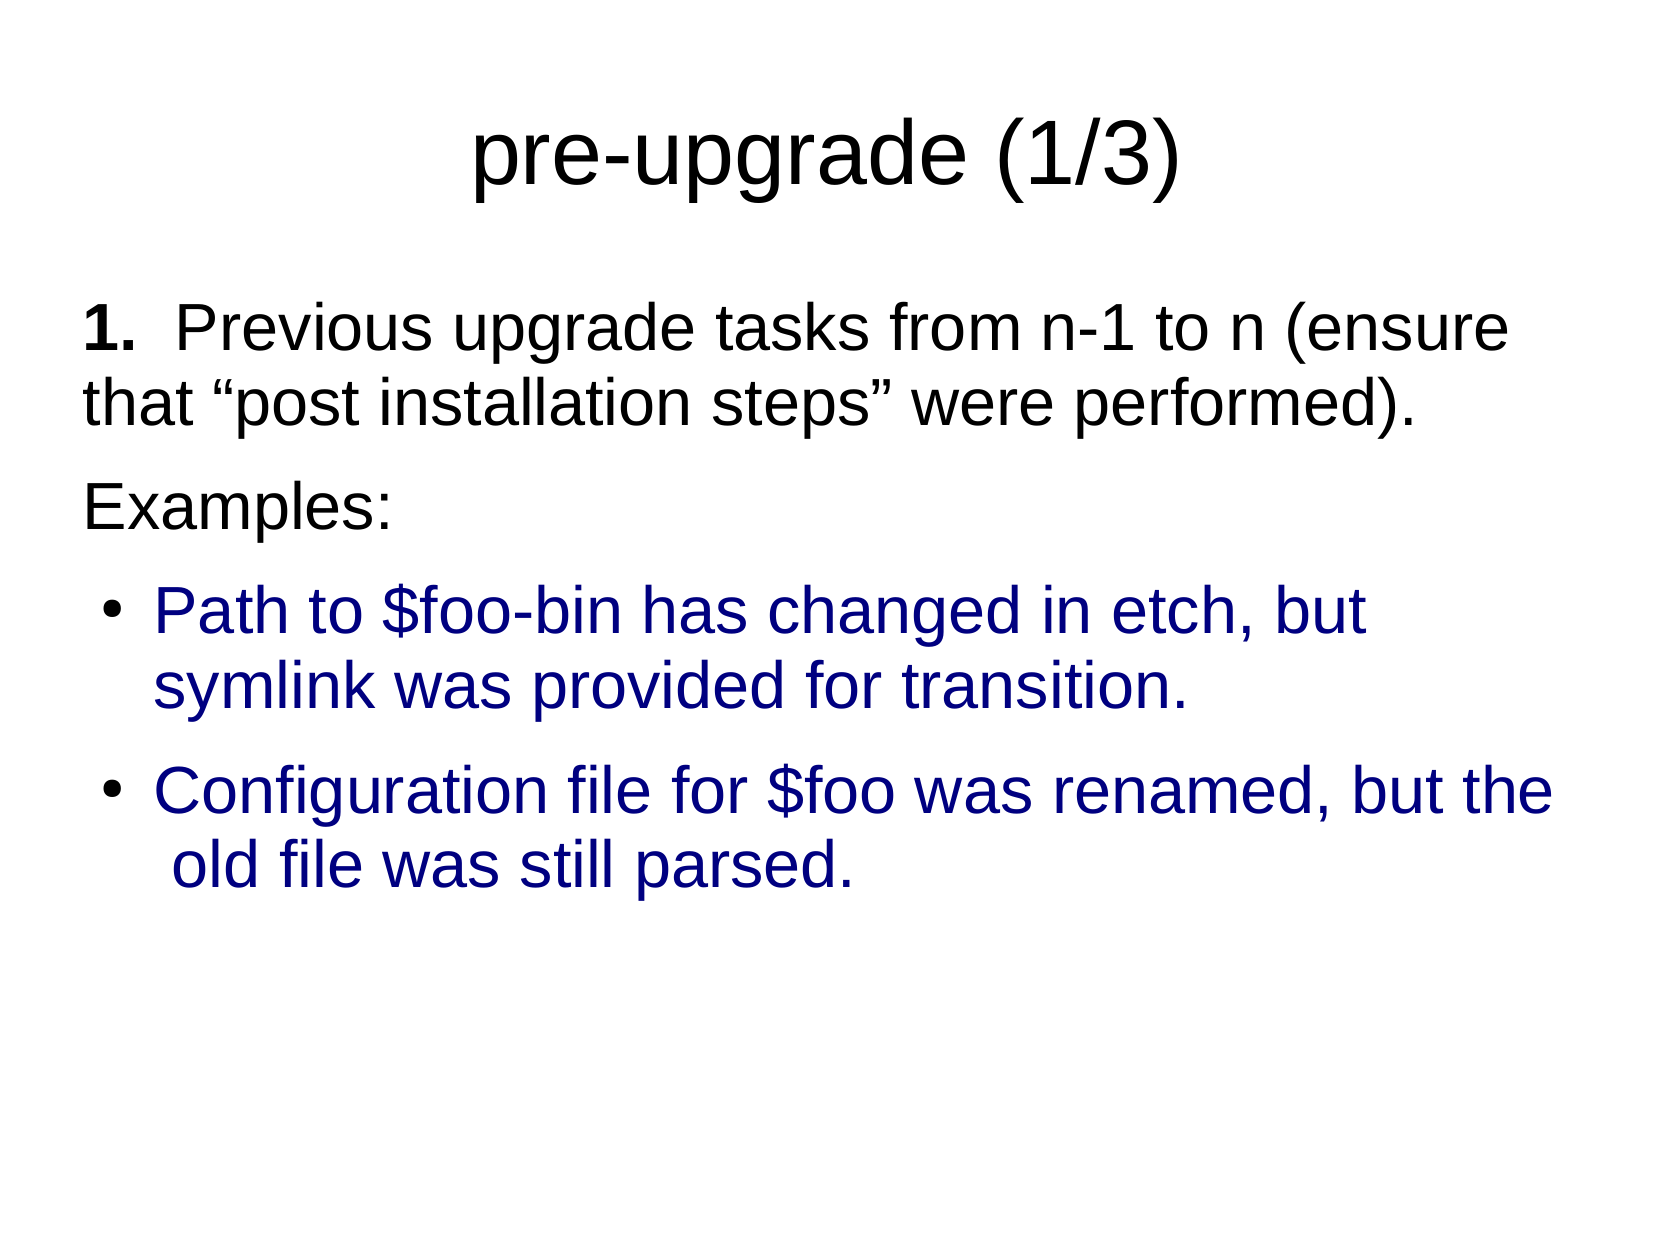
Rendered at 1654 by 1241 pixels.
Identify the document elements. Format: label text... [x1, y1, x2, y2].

list 1. Previous upgrade tasks from n-1 to n (ensure that “post installation steps” were performed). Examples: Path to $foo-bin has changed in etch, but symlink was provided for transition. Configuration file for $foo was renamed, but the old file was still parsed. [82, 290, 1571, 1109]
title pre-upgrade (1/3) [82, 56, 1571, 250]
